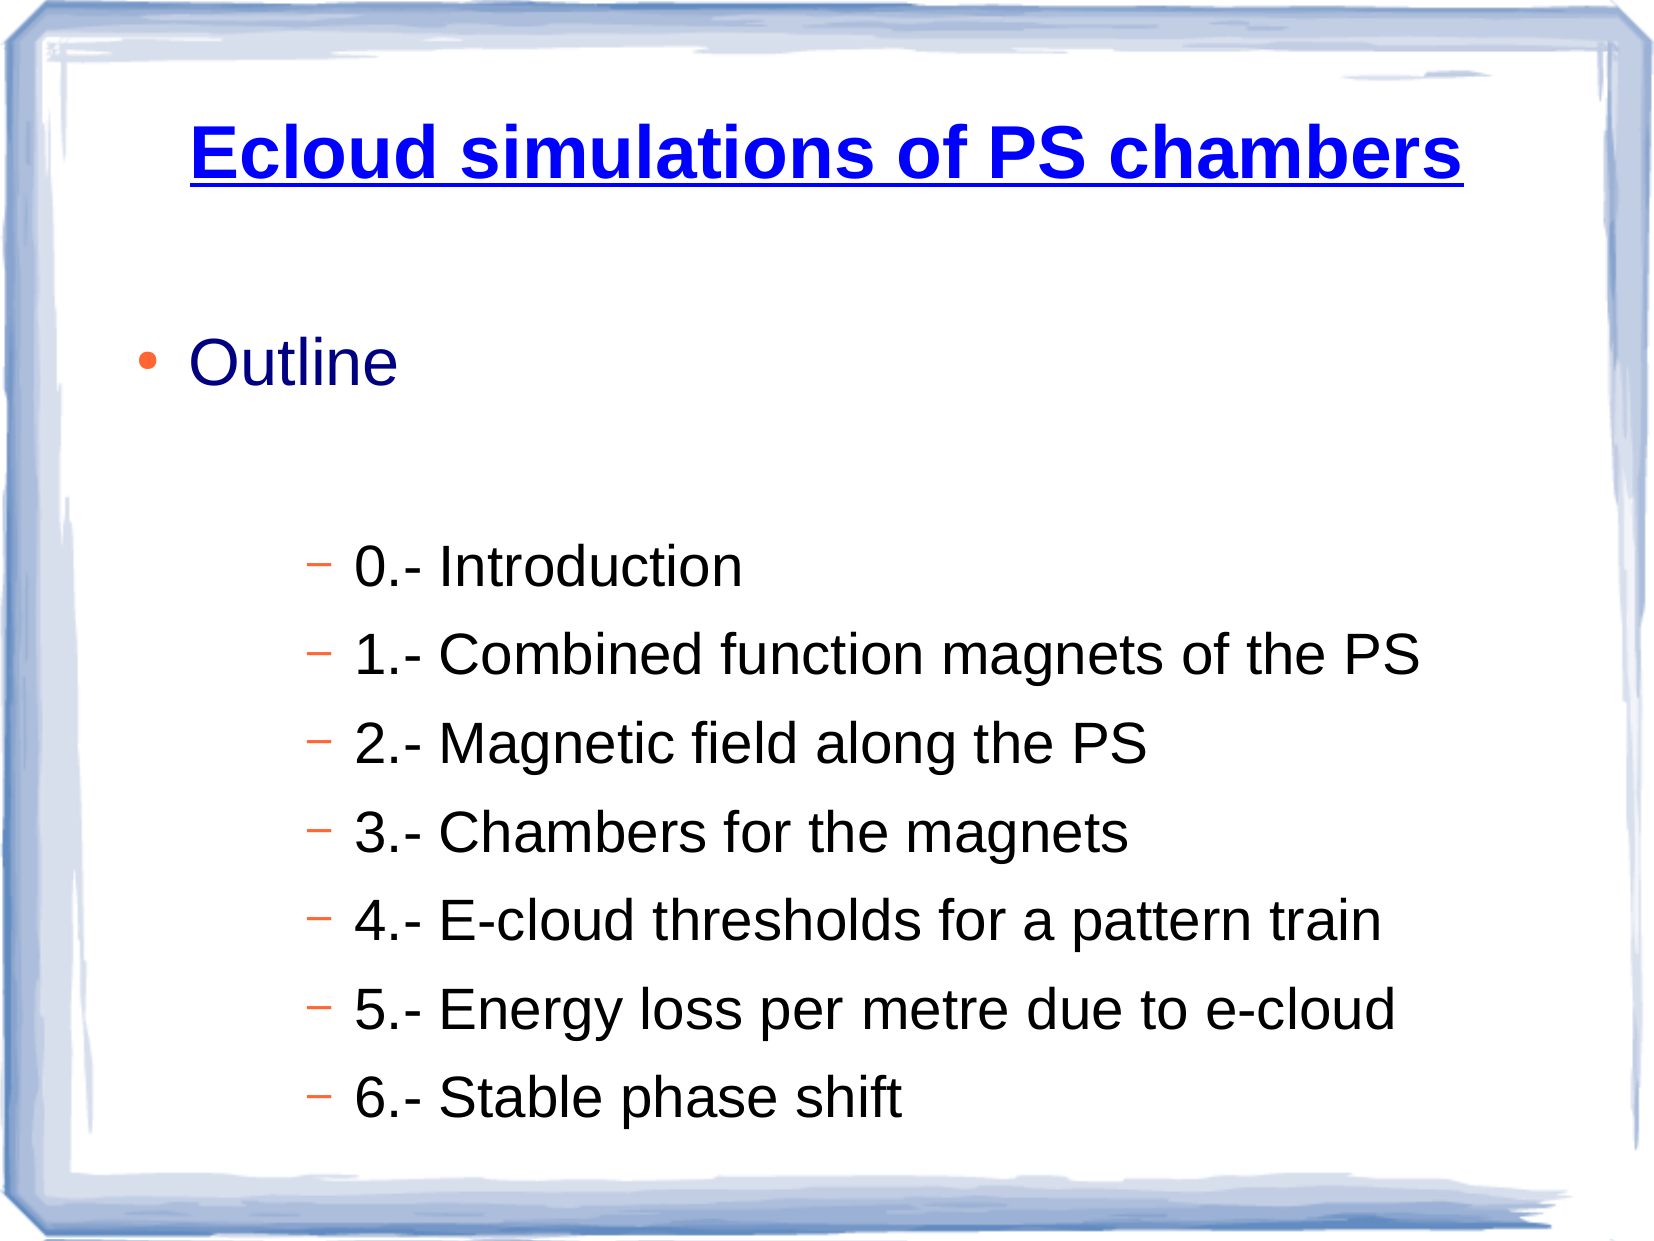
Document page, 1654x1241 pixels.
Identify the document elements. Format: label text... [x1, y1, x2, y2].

picture [0, 0, 1654, 1241]
title Ecloud simulations of PS chambers [82, 49, 1571, 257]
list Outline 0.- Introduction 1.- Combined function magnets of the PS 2.- Magnetic field along the PS 3.- Chambers for the magnets 4.- E-cloud thresholds for a pattern train 5.- Energy loss per metre due to e-cloud 6.- Stable phase shift [118, 324, 1571, 1144]
